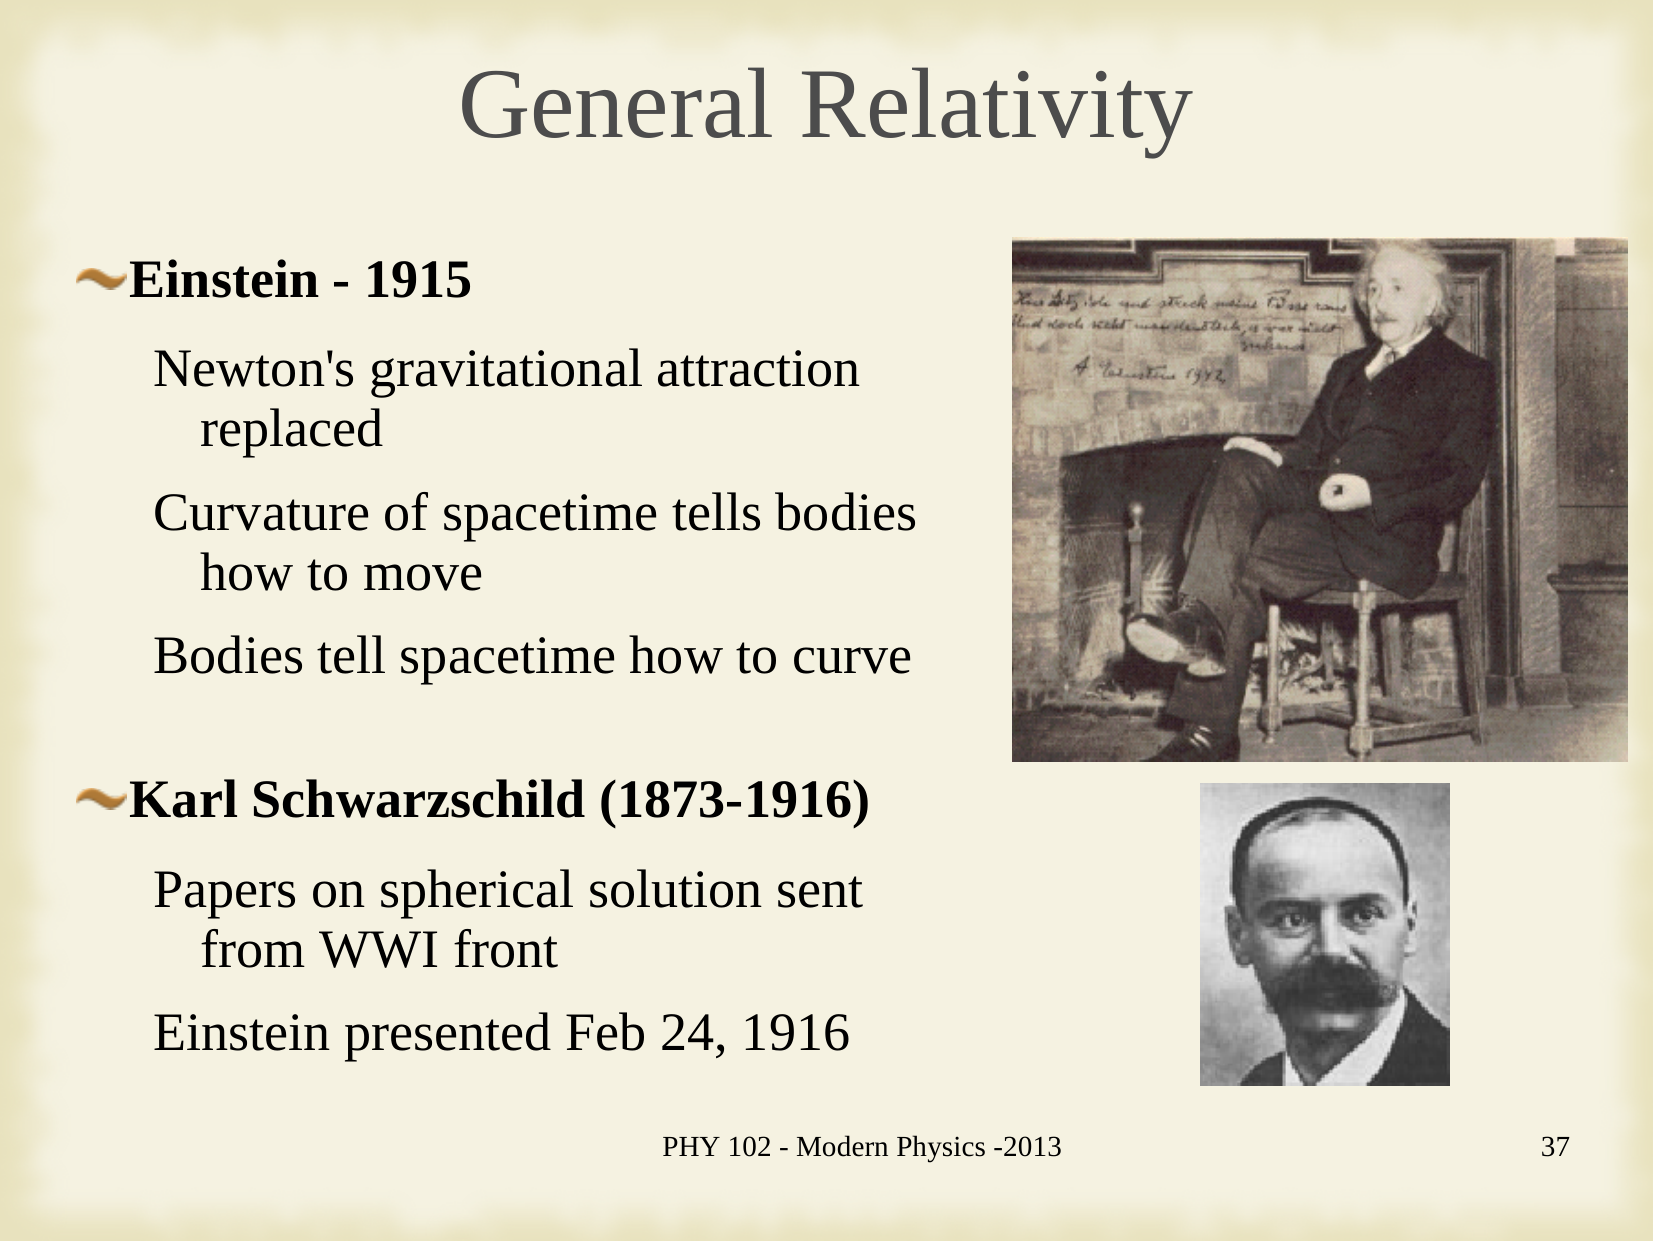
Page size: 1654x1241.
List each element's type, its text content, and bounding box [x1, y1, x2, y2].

picture [0, 0, 1653, 1241]
list Einstein - 1915 Newton's gravitational attraction replaced Curvature of spacetime tells bodies how to move Bodies tell spacetime how to curve Karl Schwarzschild (1873-1916) Papers on spherical solution sent from WWI front Einstein presented Feb 24, 1916 [58, 248, 976, 1075]
title General Relativity [82, 0, 1571, 208]
